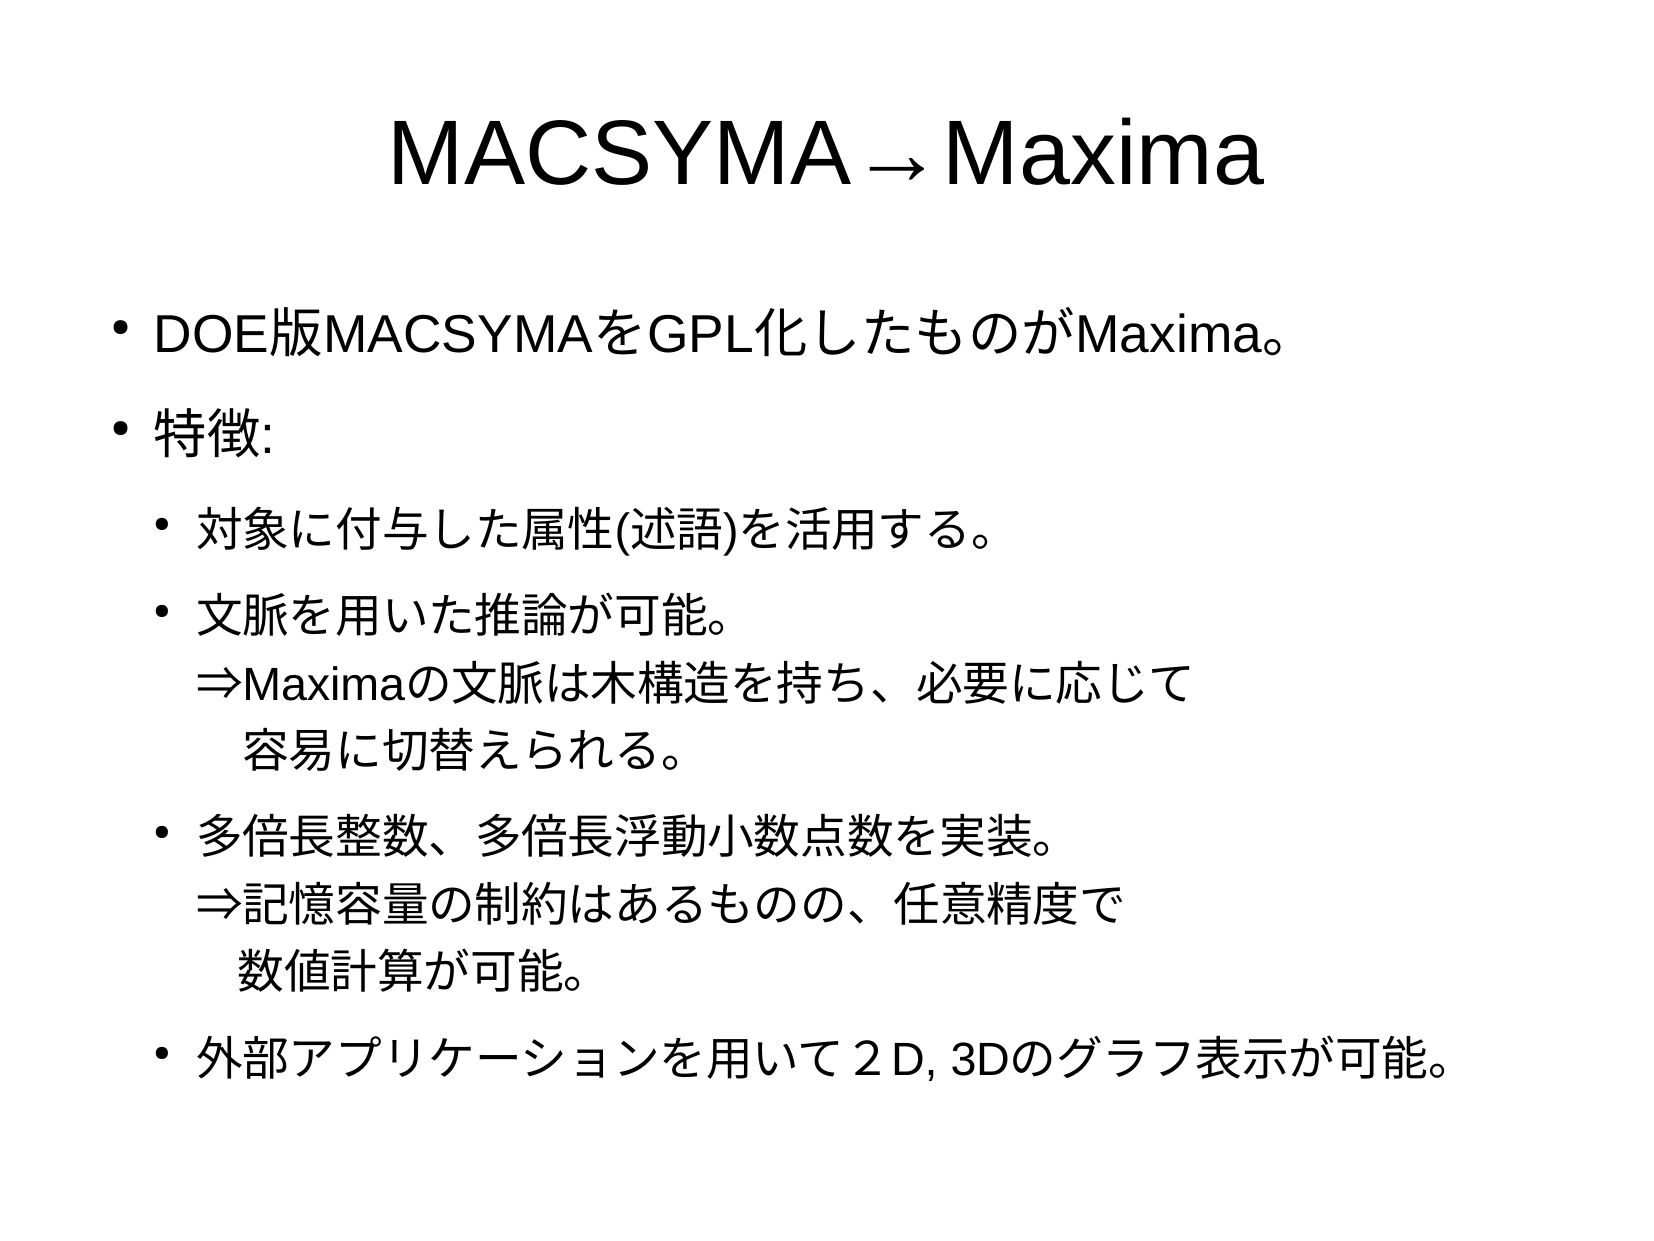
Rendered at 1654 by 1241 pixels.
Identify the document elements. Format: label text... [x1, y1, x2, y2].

title MACSYMA→Maxima [82, 56, 1571, 250]
list DOE版MACSYMAをGPL化したものがMaxima。 特徴: 対象に付与した属性(述語)を活用する。 文脈を用いた推論が可能。 ⇒Maximaの文脈は木構造を持ち、必要に応じて 容易に切替えられる。 多倍長整数、多倍長浮動小数点数を実装。 ⇒記憶容量の制約はあるものの、任意精度で 数値計算が可能。 外部アプリケーションを用いて２D, 3Dのグラフ表示が可能。 [82, 290, 1571, 1094]
